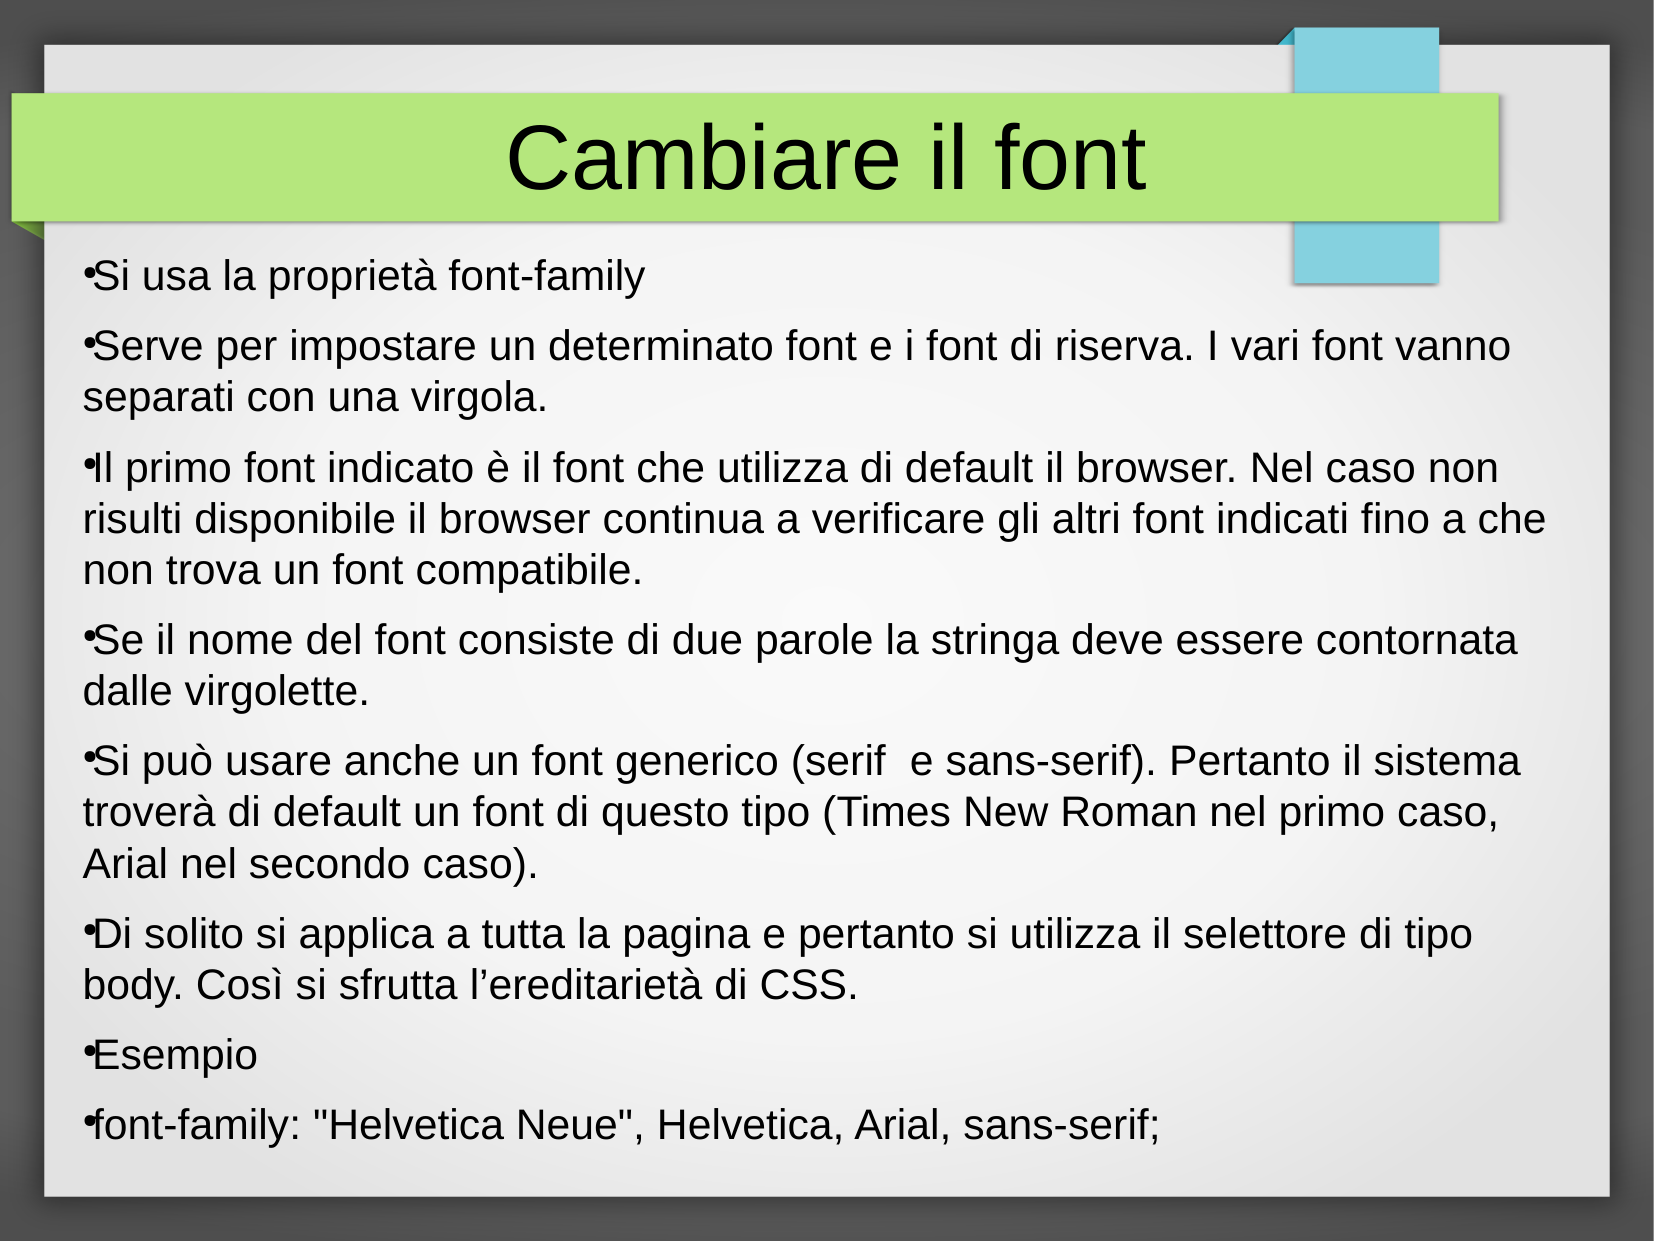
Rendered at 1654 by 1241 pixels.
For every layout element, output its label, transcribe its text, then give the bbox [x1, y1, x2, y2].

title Cambiare il font [82, 49, 1571, 248]
list Si usa la proprietà font-family Serve per impostare un determinato font e i font di riserva. I vari font vanno separati con una virgola. Il primo font indicato è il font che utilizza di default il browser. Nel caso non risulti disponibile il browser continua a verificare gli altri font indicati fino a che non trova un font compatibile. Se il nome del font consiste di due parole la stringa deve essere contornata dalle virgolette. Si può usare anche un font generico (serif e sans-serif). Pertanto il sistema troverà di default un font di questo tipo (Times New Roman nel primo caso, Arial nel secondo caso). Di solito si applica a tutta la pagina e pertanto si utilizza il selettore di tipo body. Così si sfrutta l’ereditarietà di CSS. Esempio font-family: "Helvetica Neue", Helvetica, Arial, sans-serif; [82, 248, 1571, 1158]
picture [0, 0, 1654, 1241]
